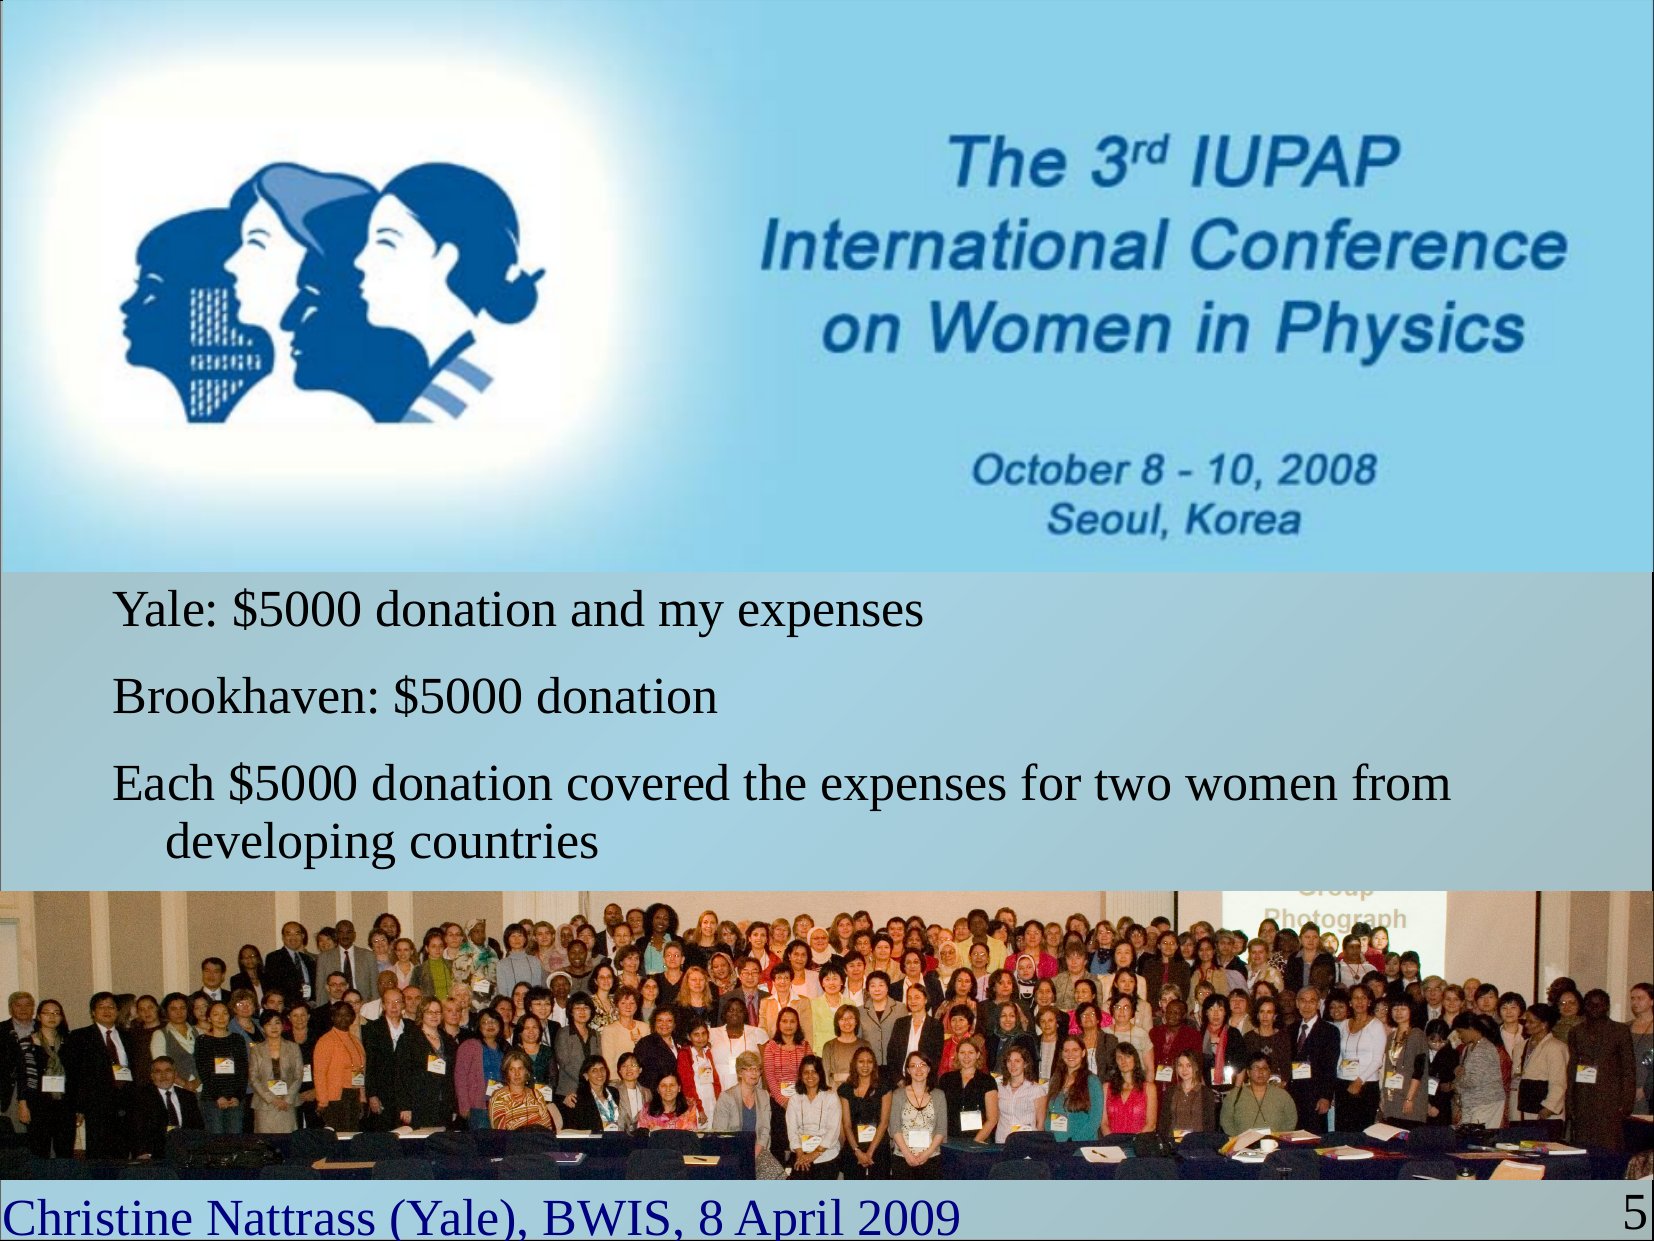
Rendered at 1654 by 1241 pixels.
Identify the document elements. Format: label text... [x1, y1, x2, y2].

picture [3, 0, 1654, 572]
list Yale: $5000 donation and my expenses Brookhaven: $5000 donation Each $5000 donation covered the expenses for two women from developing countries [94, 580, 1557, 870]
picture [0, 891, 1654, 1180]
